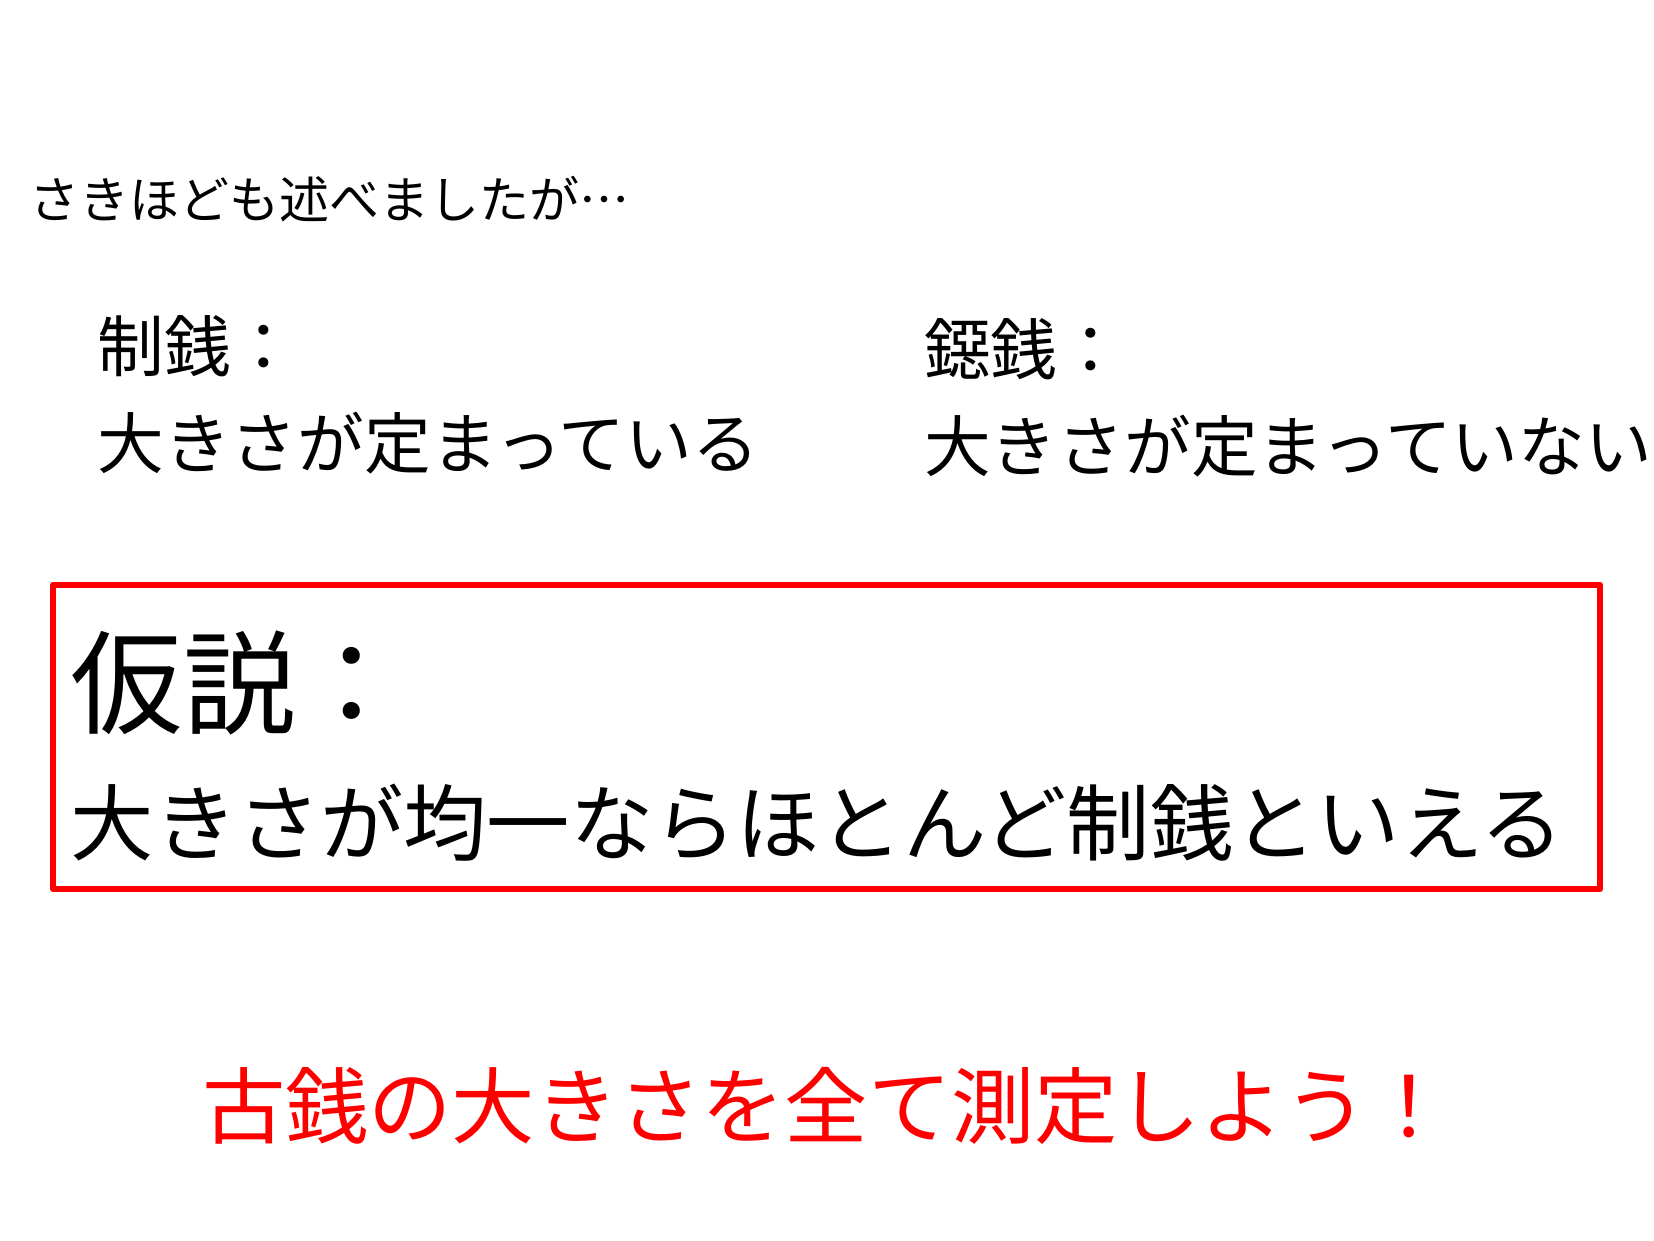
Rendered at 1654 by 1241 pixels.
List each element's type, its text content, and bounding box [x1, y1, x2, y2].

text_box 制銭： 大きさが定まっている [82, 286, 780, 582]
text_box 鐚銭： 大きさが定まっていない [909, 289, 1654, 479]
text_box 古銭の大きさを全て測定しよう！ [135, 1033, 1518, 1157]
text_box 仮説： 大きさが均一ならほとんど制銭といえる [53, 584, 1601, 861]
text_box さきほども述べましたが… [11, 150, 780, 237]
